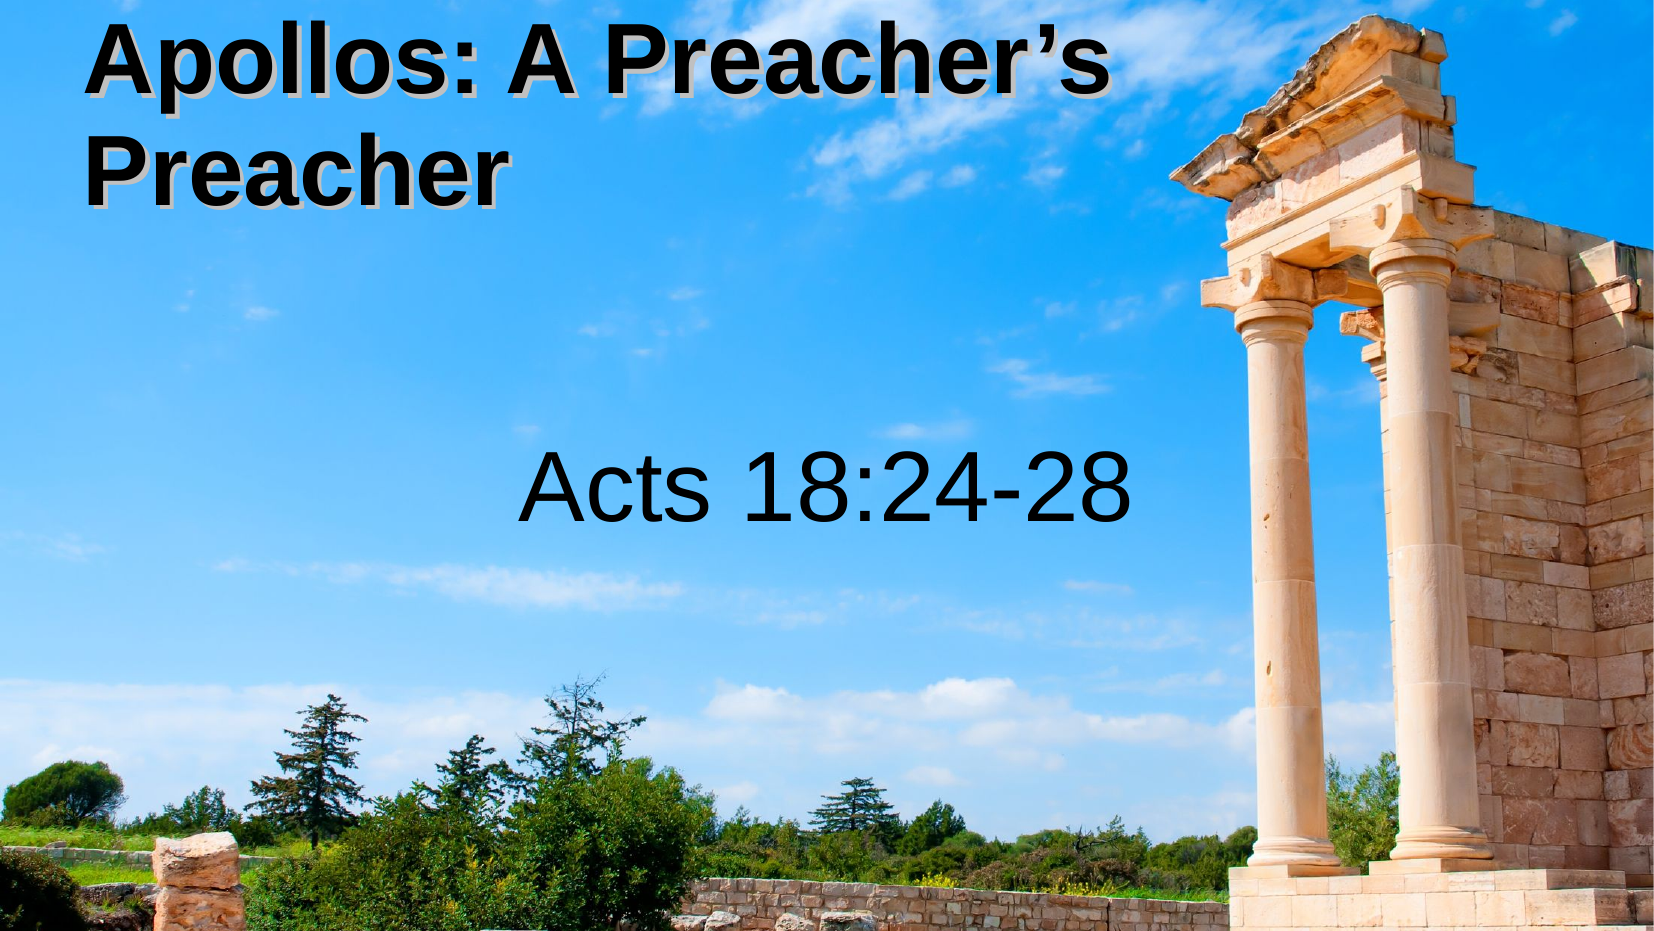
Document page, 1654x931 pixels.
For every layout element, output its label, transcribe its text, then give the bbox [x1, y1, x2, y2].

title Apollos: A Preacher’s Preacher [82, 2, 1571, 217]
picture [0, 0, 1654, 931]
subtitle Acts 18:24-28 [82, 217, 1571, 758]
